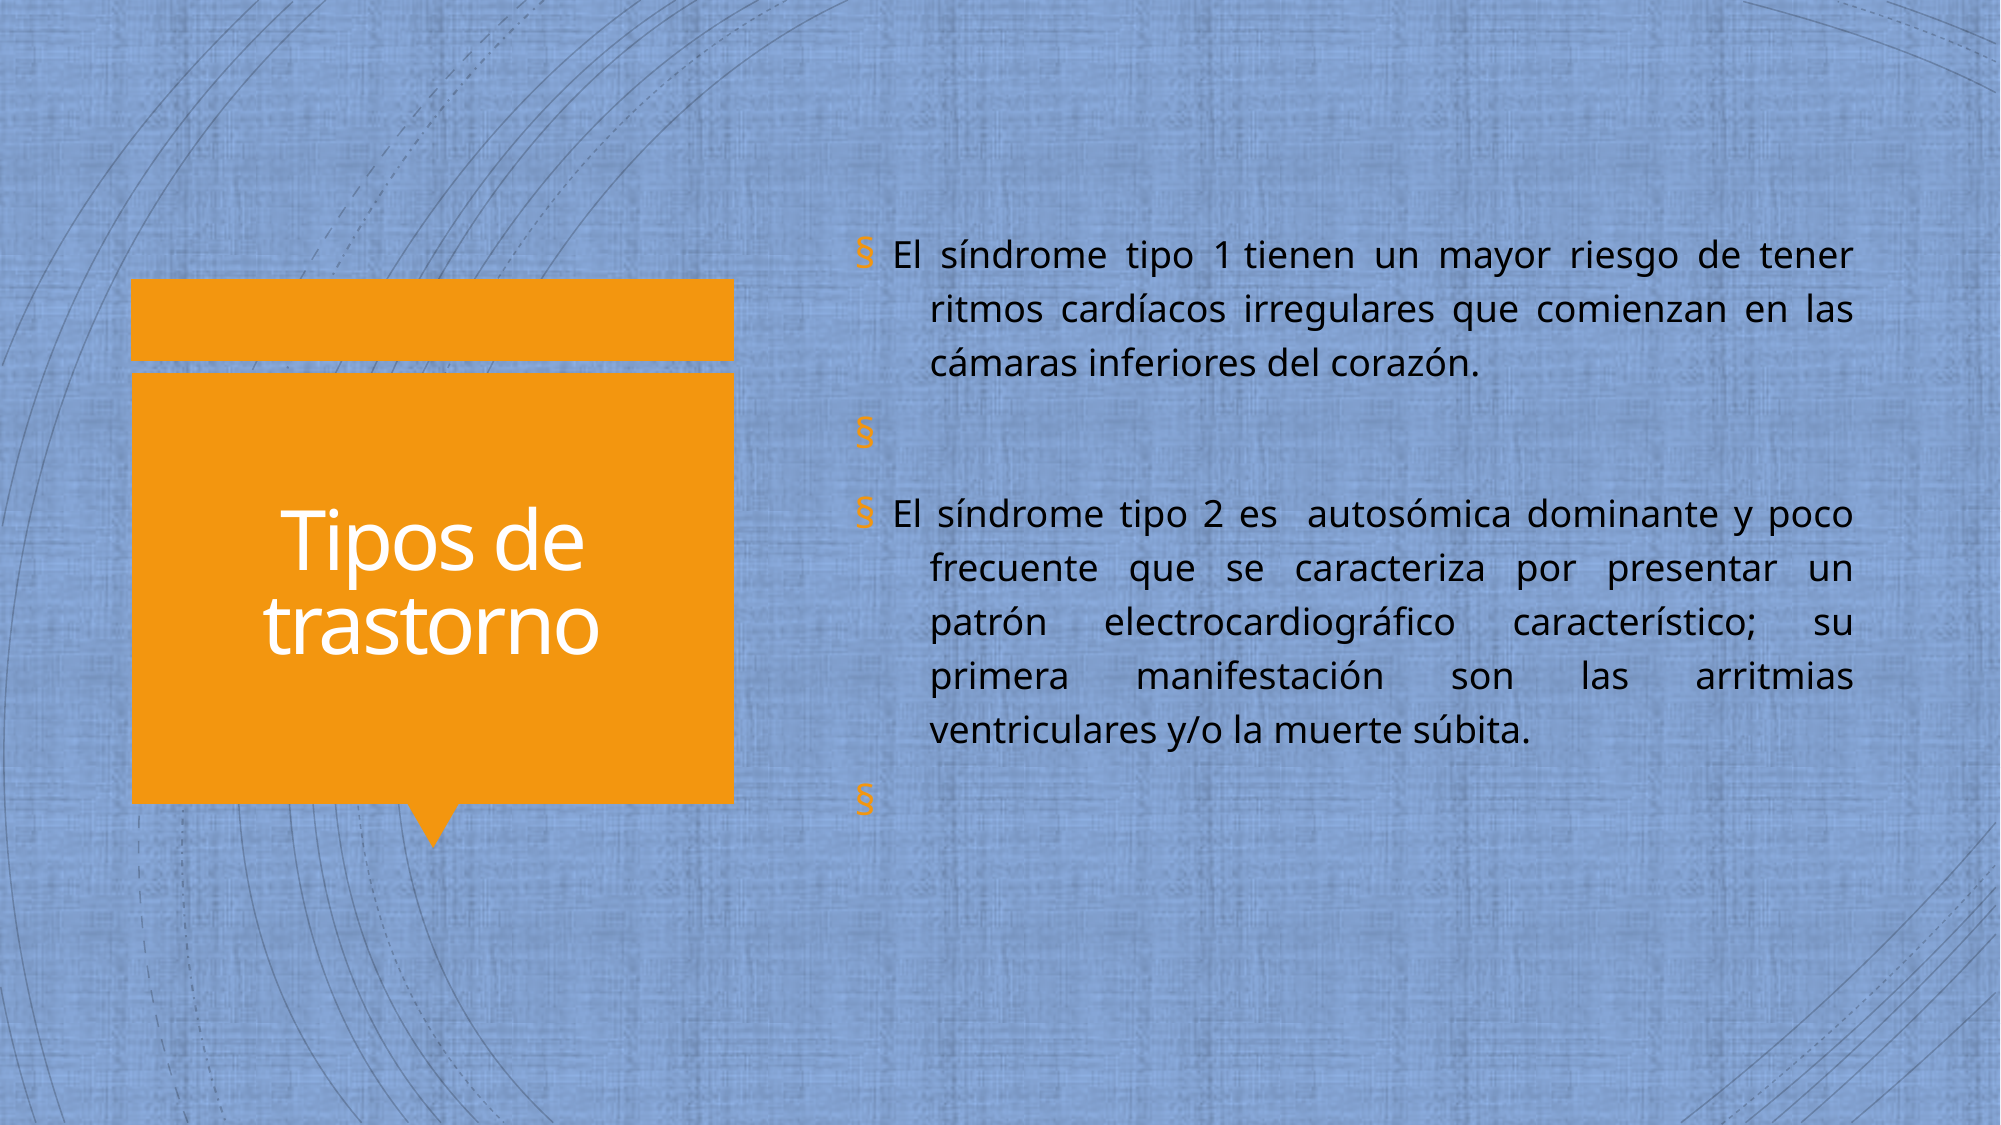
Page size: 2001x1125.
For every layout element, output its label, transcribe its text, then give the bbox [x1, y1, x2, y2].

list El síndrome tipo 1 tienen un mayor riesgo de tener ritmos cardíacos irregulares que comienzan en las cámaras inferiores del corazón. El síndrome tipo 2 es autosómica dominante y poco frecuente que se caracteriza por presentar un patrón electrocardiográfico característico; su primera manifestación son las arritmias ventriculares y/o la muerte súbita. [839, 131, 1871, 993]
title Tipos de trastorno [145, 385, 720, 789]
